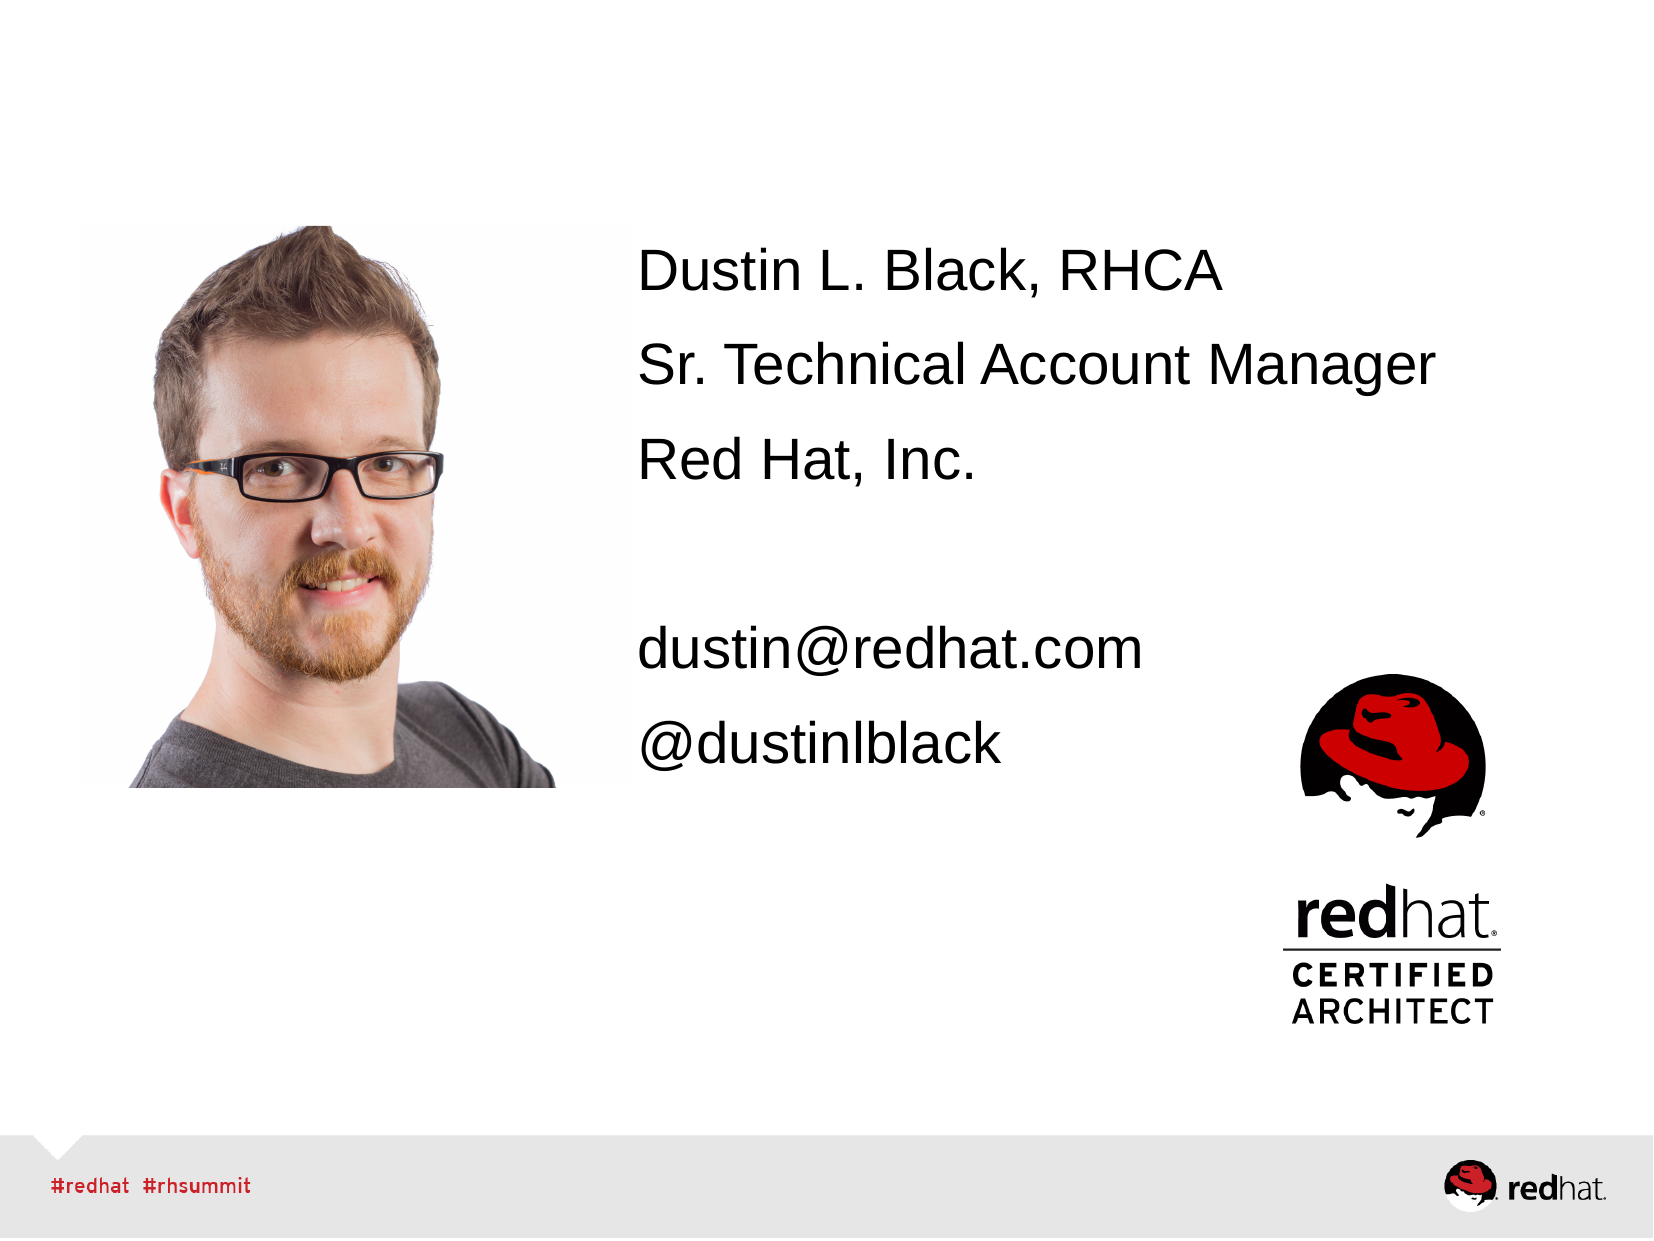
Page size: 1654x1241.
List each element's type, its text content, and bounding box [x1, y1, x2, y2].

list Dustin L. Black, RHCA Sr. Technical Account Manager Red Hat, Inc. dustin@redhat.com @dustinlblack [637, 237, 1570, 1032]
picture [0, 0, 1654, 1238]
